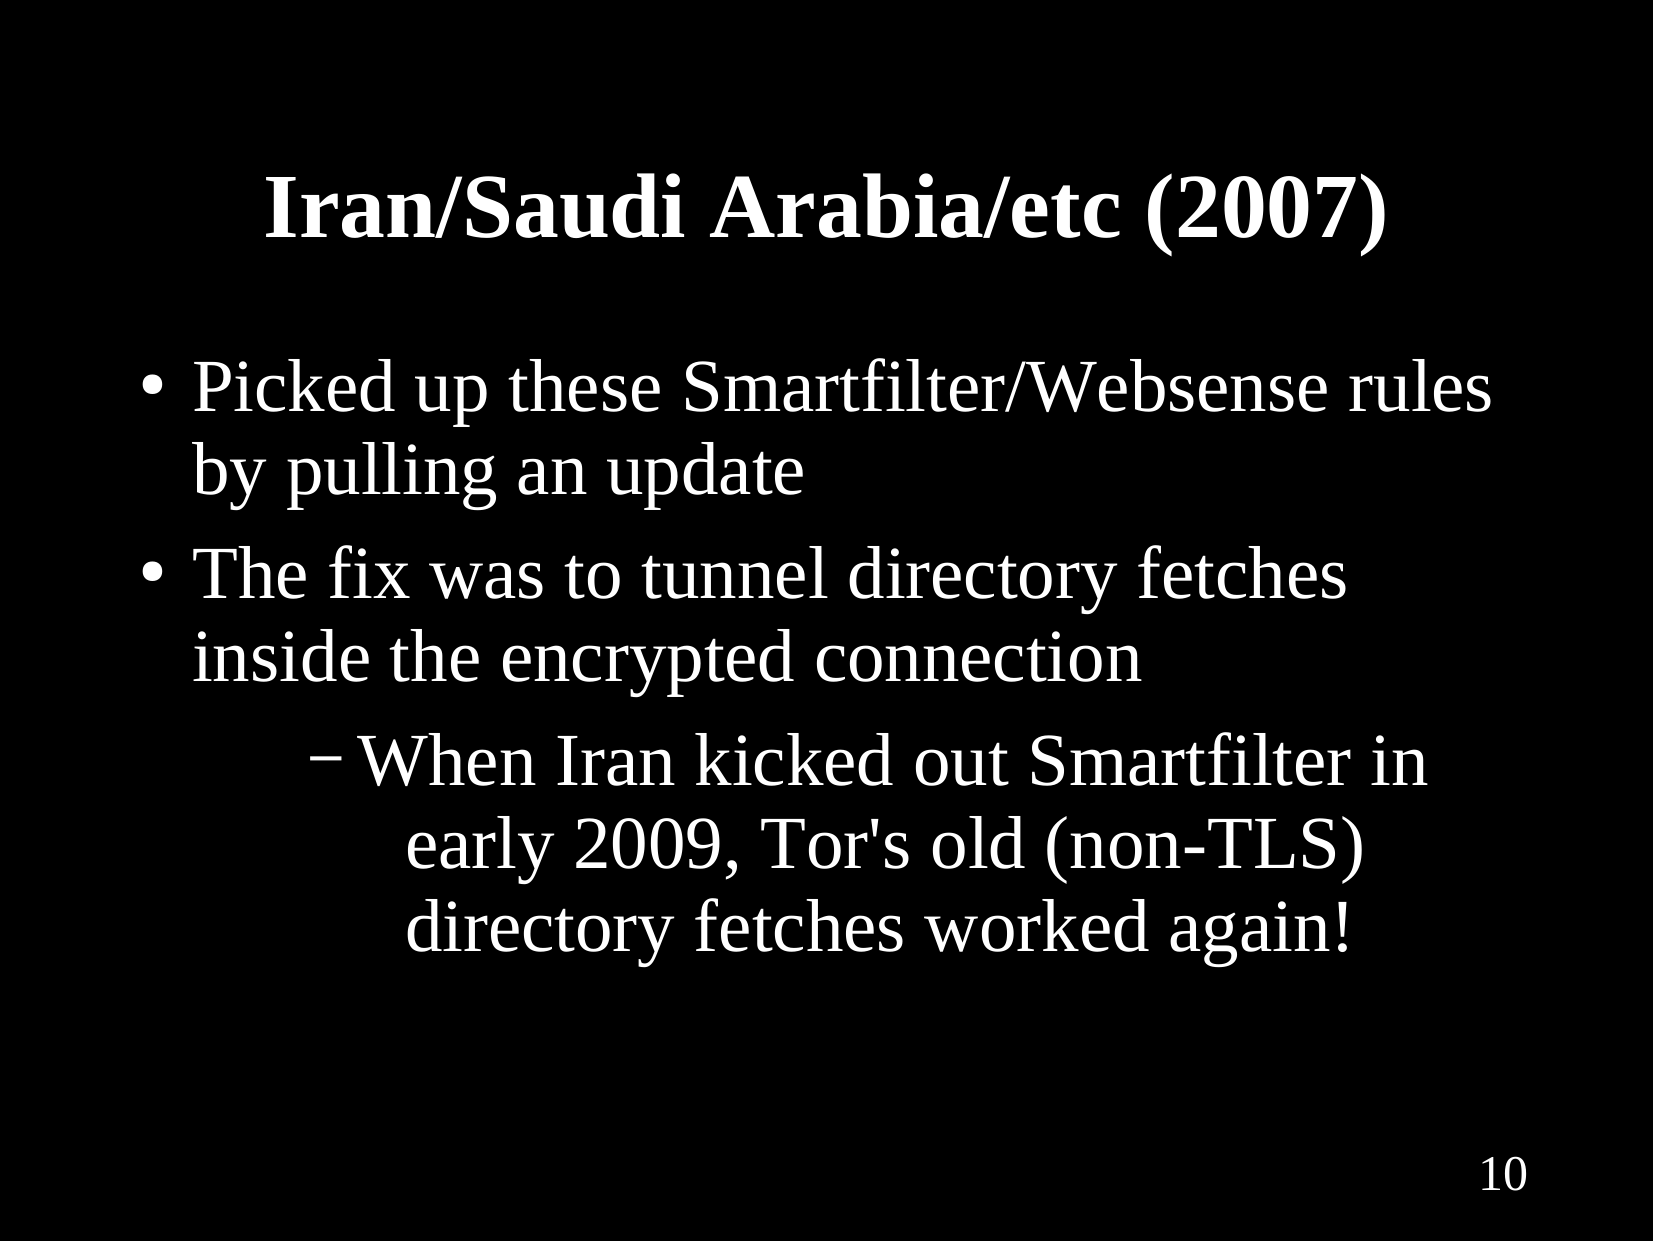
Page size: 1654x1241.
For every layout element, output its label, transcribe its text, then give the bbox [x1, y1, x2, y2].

title Iran/Saudi Arabia/etc (2007) [121, 102, 1534, 311]
list Picked up these Smartfilter/Websense rules by pulling an update The fix was to tunnel directory fetches inside the encrypted connection When Iran kicked out Smartfilter in early 2009, Tor's old (non-TLS) directory fetches worked again! [121, 344, 1534, 1127]
